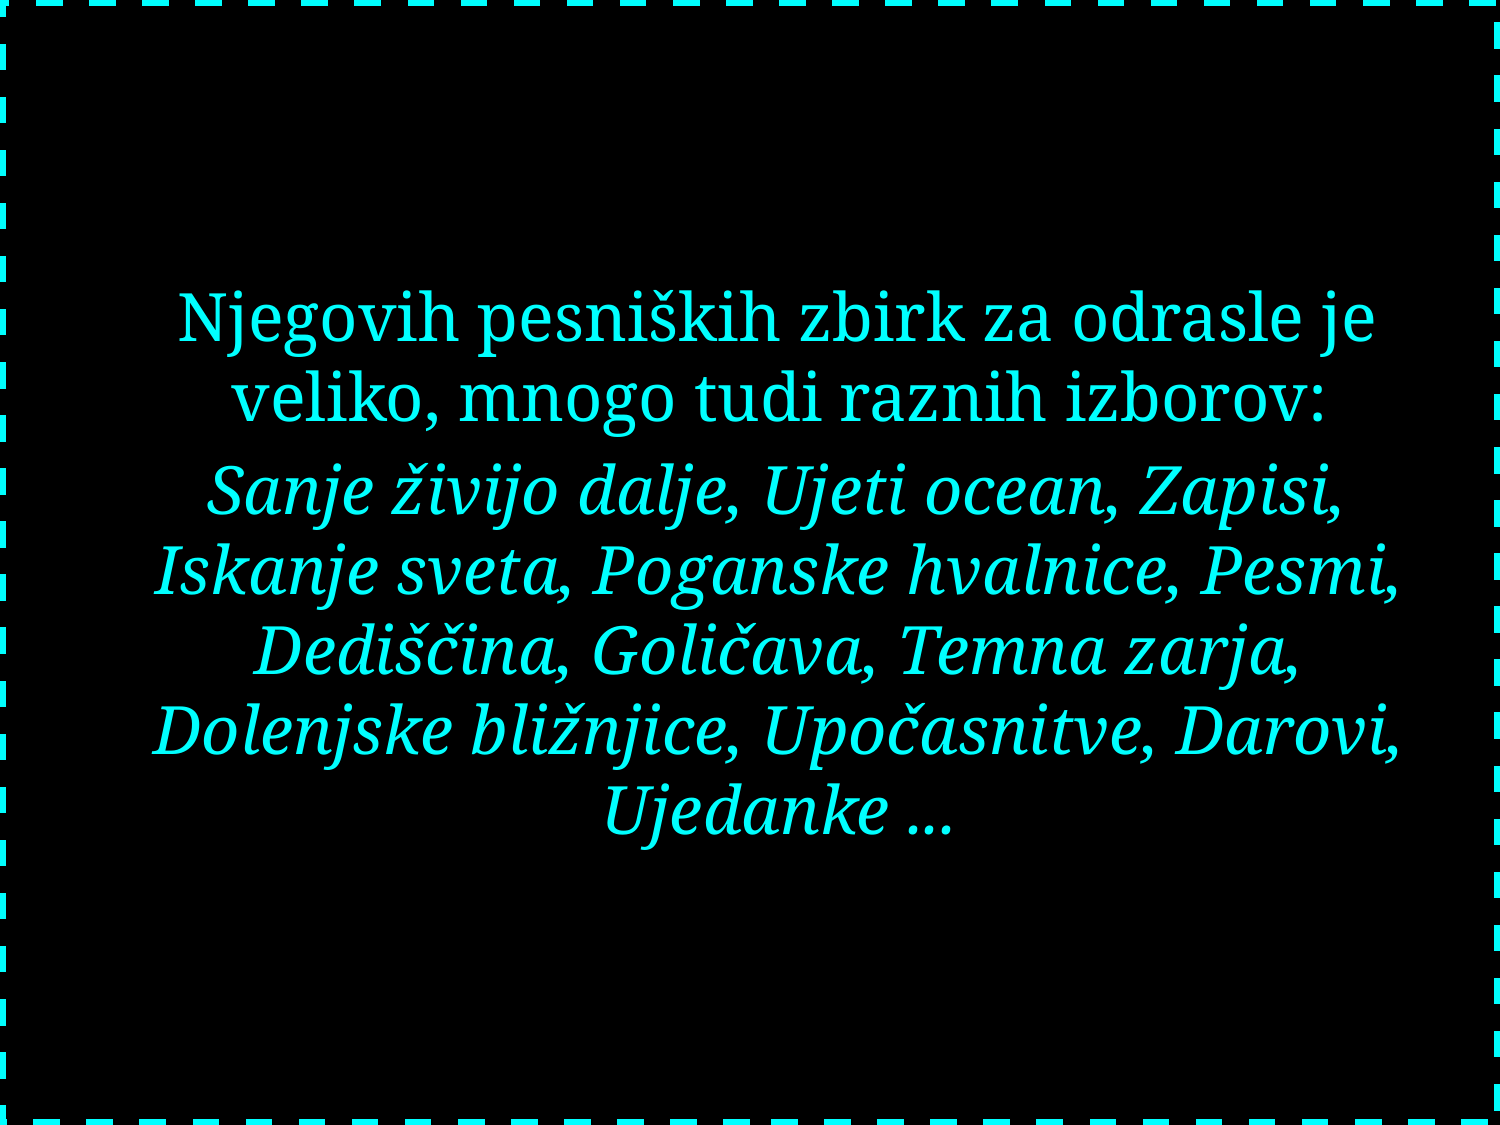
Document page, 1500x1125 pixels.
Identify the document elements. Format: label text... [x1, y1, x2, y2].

list Njegovih pesniških zbirk za odrasle je veliko, mnogo tudi raznih izborov: Sanje živijo dalje, Ujeti ocean, Zapisi, Iskanje sveta, Poganske hvalnice, Pesmi, Dediščina, Goličava, Temna zarja, Dolenjske bližnjice, Upočasnitve, Darovi, Ujedanke ... [76, 267, 1427, 887]
